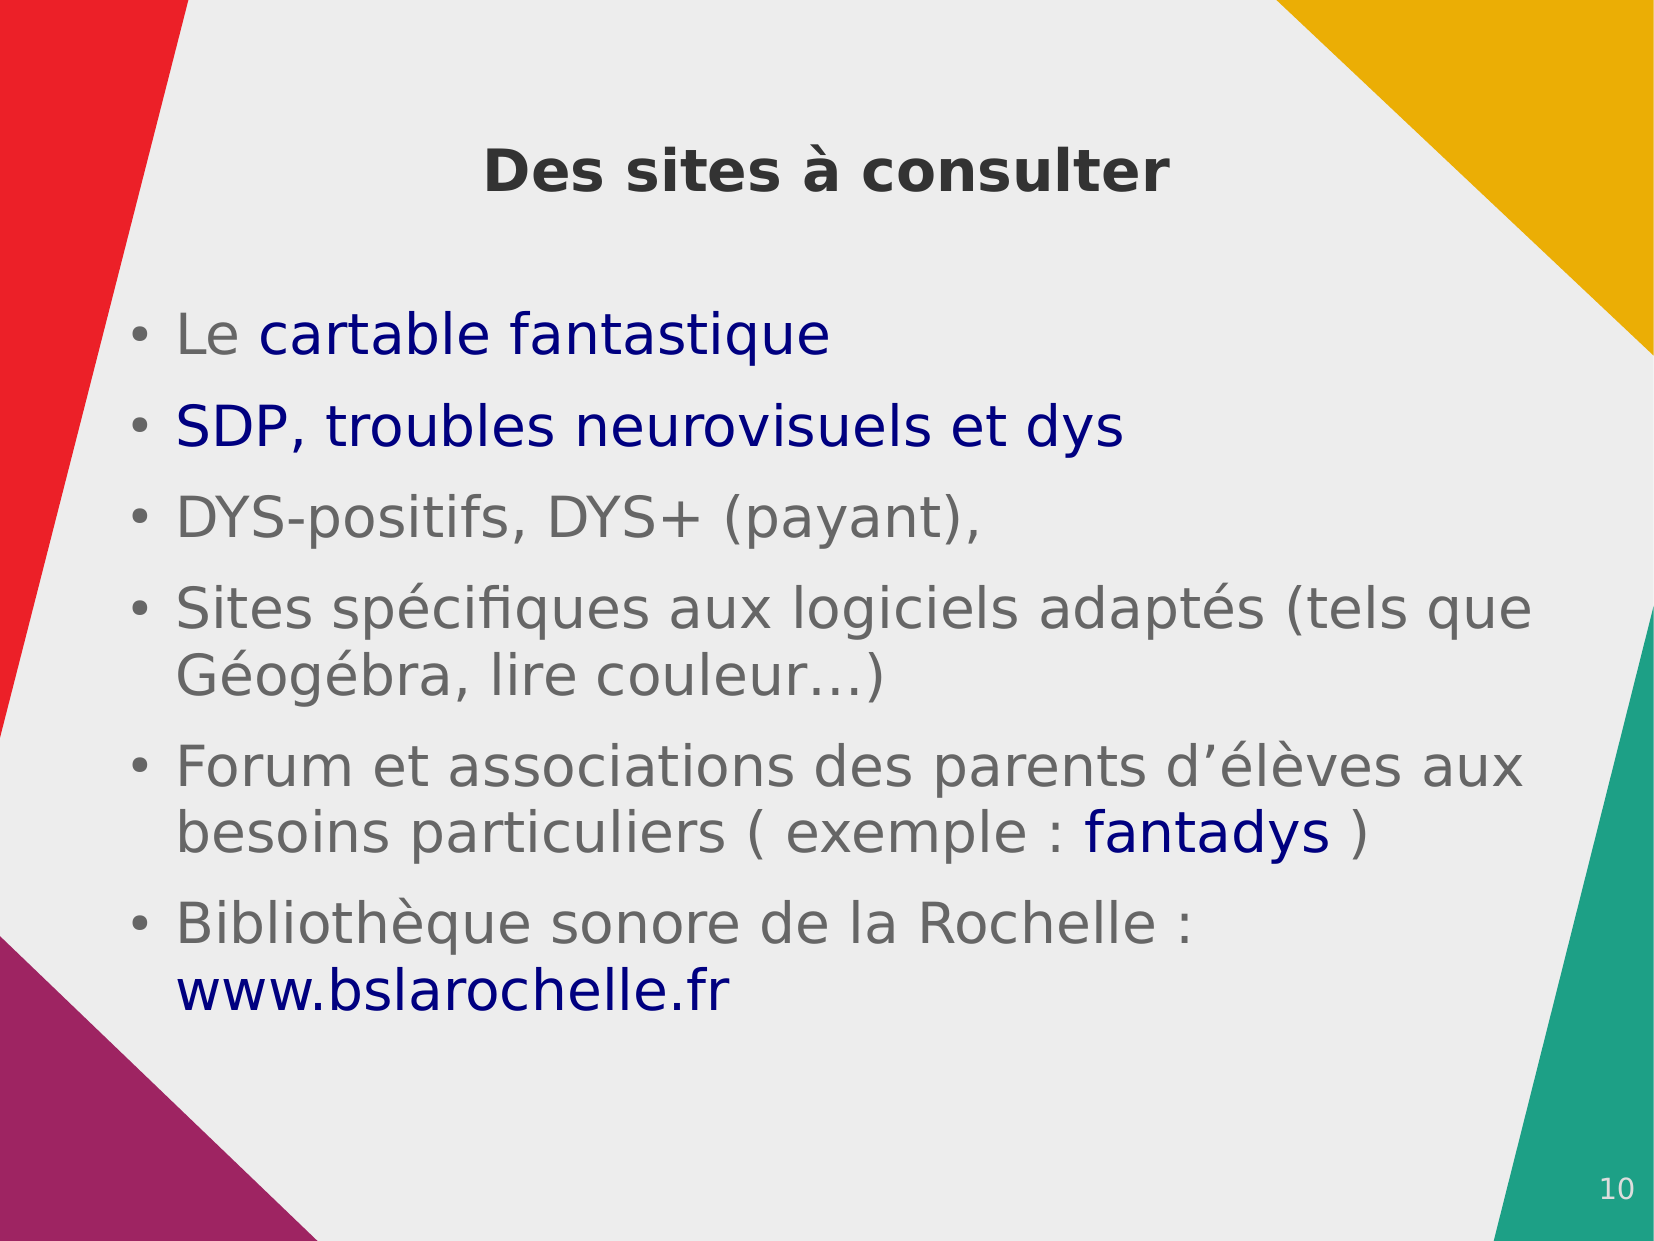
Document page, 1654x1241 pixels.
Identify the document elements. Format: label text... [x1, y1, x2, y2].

list Le cartable fantastique SDP, troubles neurovisuels et dys DYS-positifs, DYS+ (payant), Sites spécifiques aux logiciels adaptés (tels que Géogébra, lire couleur…) Forum et associations des parents d’élèves aux besoins particuliers ( exemple : fantadys ) Bibliothèque sonore de la Rochelle : www.bslarochelle.fr [114, 302, 1539, 1033]
title Des sites à consulter [114, 73, 1539, 271]
